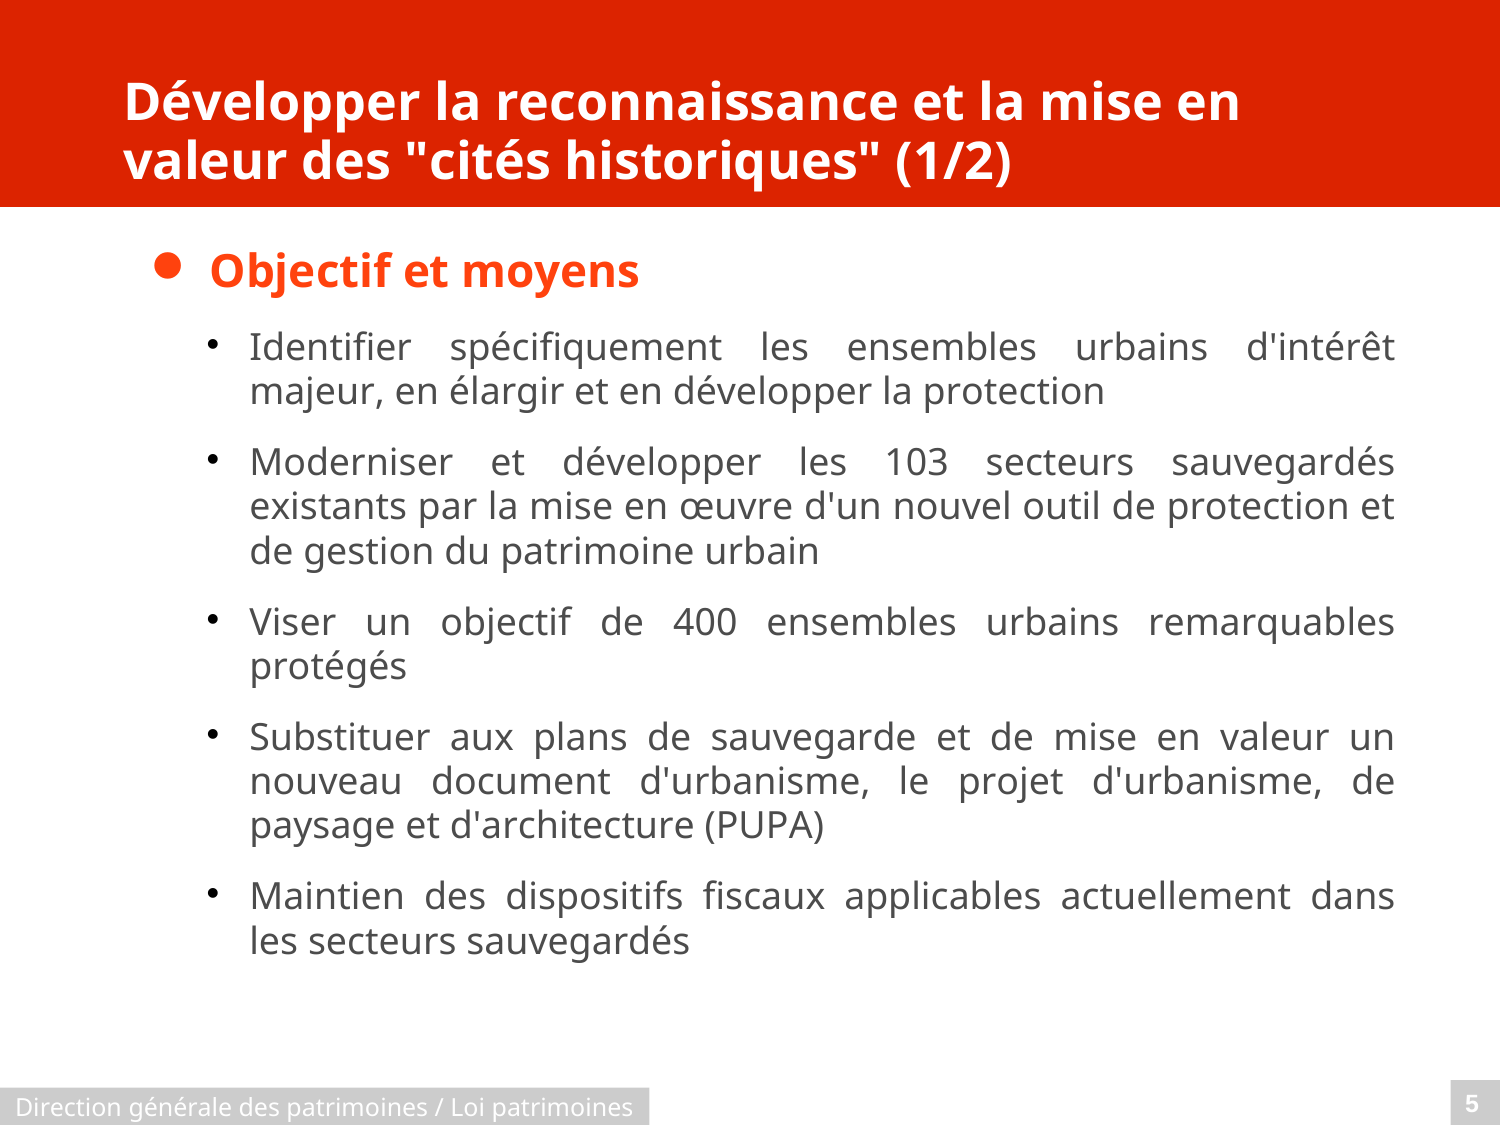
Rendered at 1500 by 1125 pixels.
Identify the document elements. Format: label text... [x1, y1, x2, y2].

list Objectif et moyens Identifier spécifiquement les ensembles urbains d'intérêt majeur, en élargir et en développer la protection Moderniser et développer les 103 secteurs sauvegardés existants par la mise en œuvre d'un nouvel outil de protection et de gestion du patrimoine urbain Viser un objectif de 400 ensembles urbains remarquables protégés Substituer aux plans de sauvegarde et de mise en valeur un nouveau document d'urbanisme, le projet d'urbanisme, de paysage et d'architecture (PUPA) Maintien des dispositifs fiscaux applicables actuellement dans les secteurs sauvegardés [29, 236, 1412, 1010]
title Développer la reconnaissance et la mise en valeur des "cités historiques" (1/2) [108, 59, 1388, 199]
text_box [0, 0, 1500, 207]
